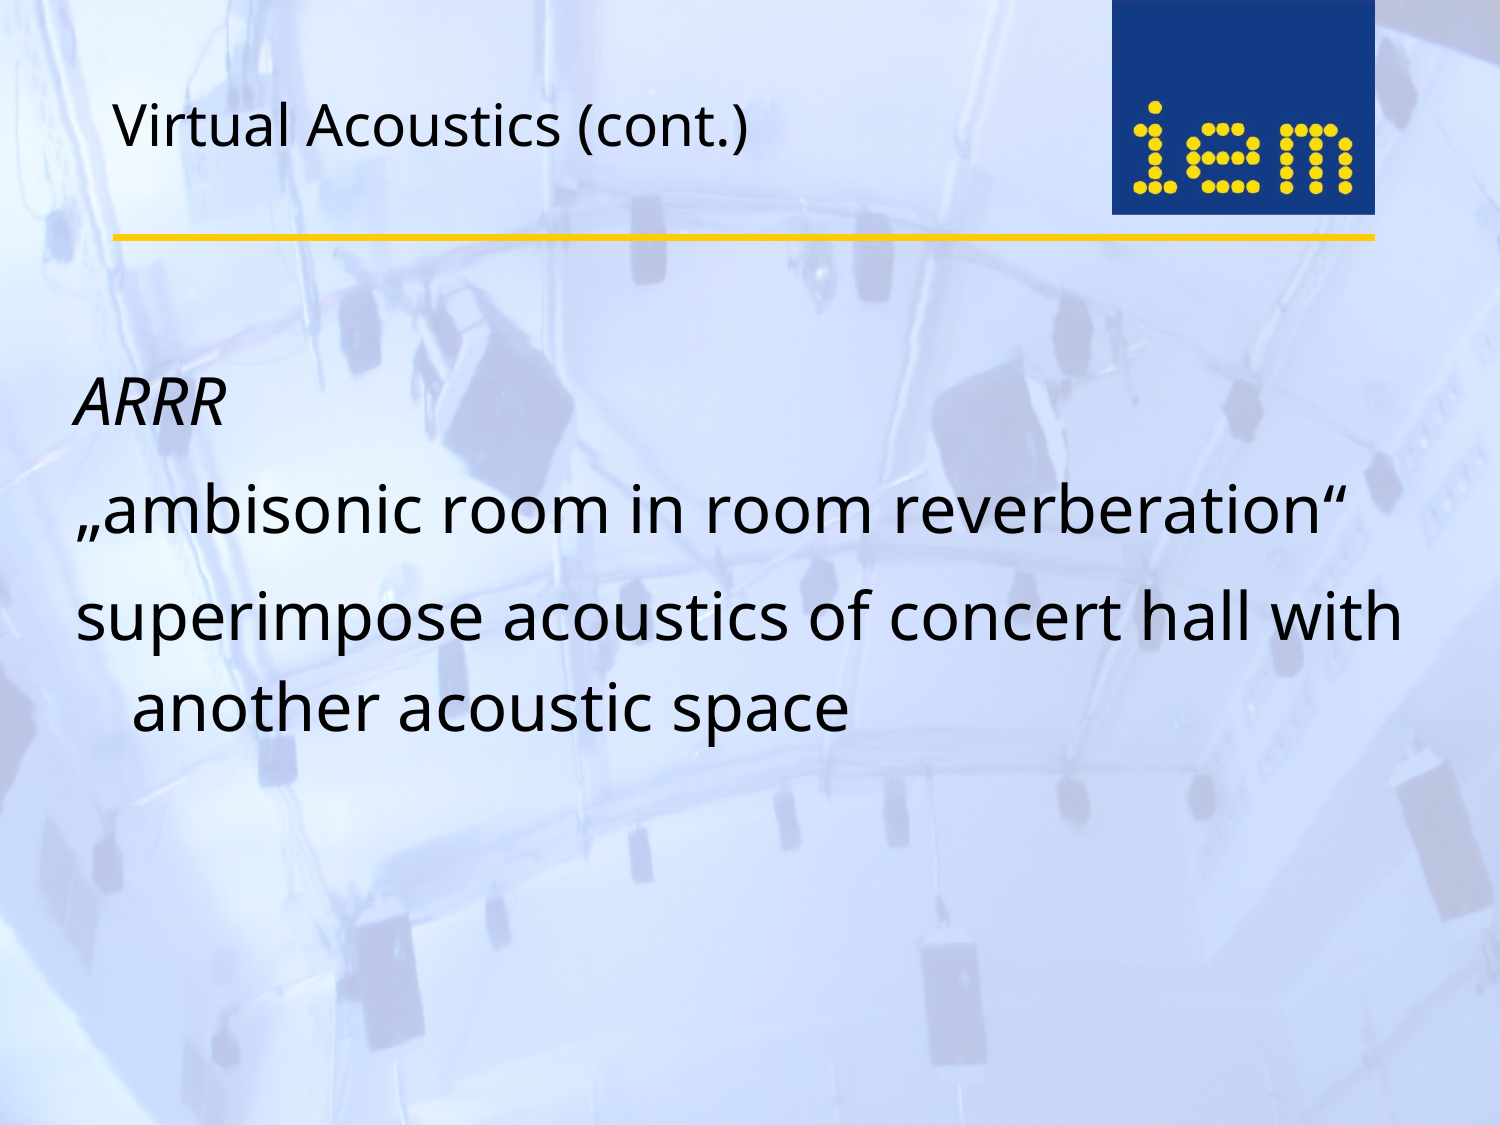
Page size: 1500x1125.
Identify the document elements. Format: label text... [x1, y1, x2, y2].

title Virtual Acoustics (cont.) [112, 37, 1375, 210]
list ARRR „ambisonic room in room reverberation“ superimpose acoustics of concert hall with another acoustic space [75, 354, 1425, 1004]
picture [0, 0, 1500, 1125]
